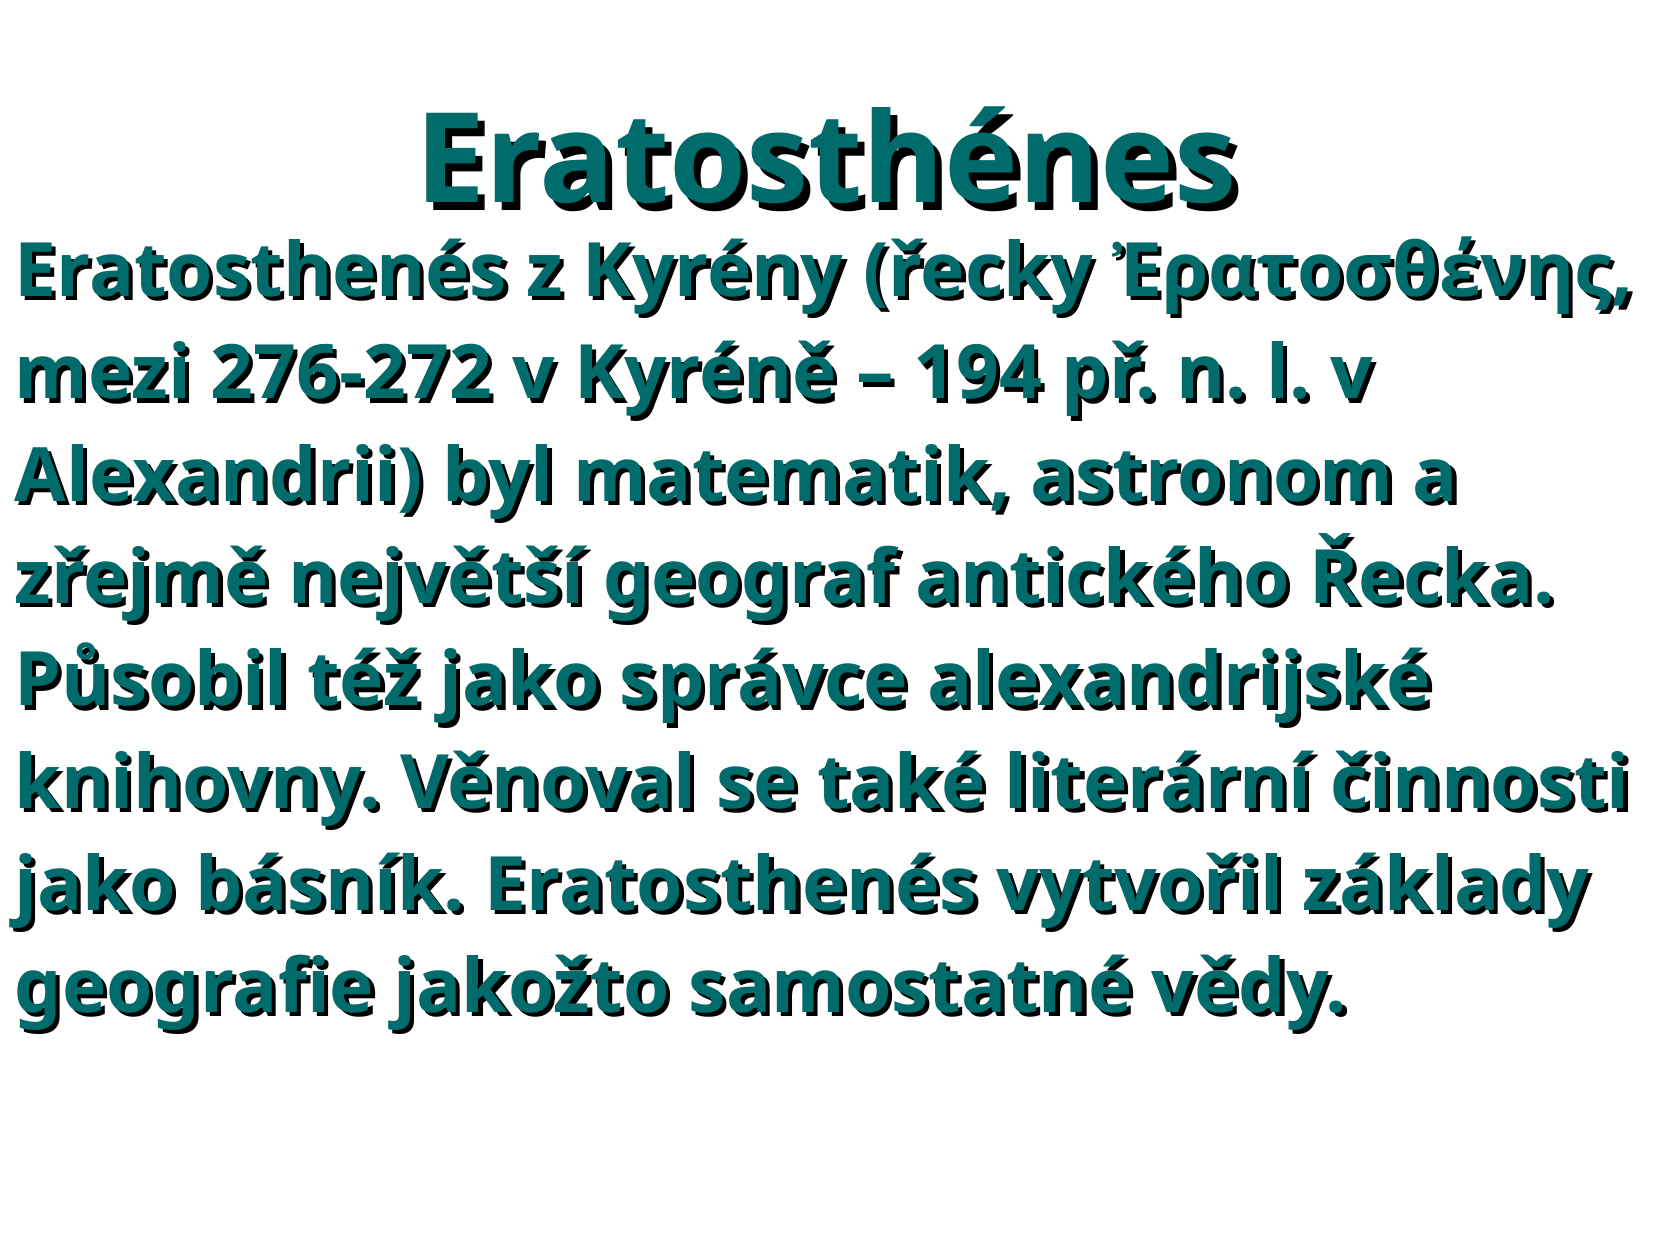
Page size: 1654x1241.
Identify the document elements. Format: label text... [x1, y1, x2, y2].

title Eratosthénes [82, 49, 1571, 209]
text_box Eratosthenés z Kyrény (řecky Ἐρατοσθένης, mezi 276-272 v Kyréně – 194 př. n. l. v Alexandrii) byl matematik, astronom a zřejmě největší geograf antického Řecka. Působil též jako správce alexandrijské knihovny. Věnoval se také literární činnosti jako básník. Eratosthenés vytvořil základy geografie jakožto samostatné vědy. [0, 209, 1654, 1136]
